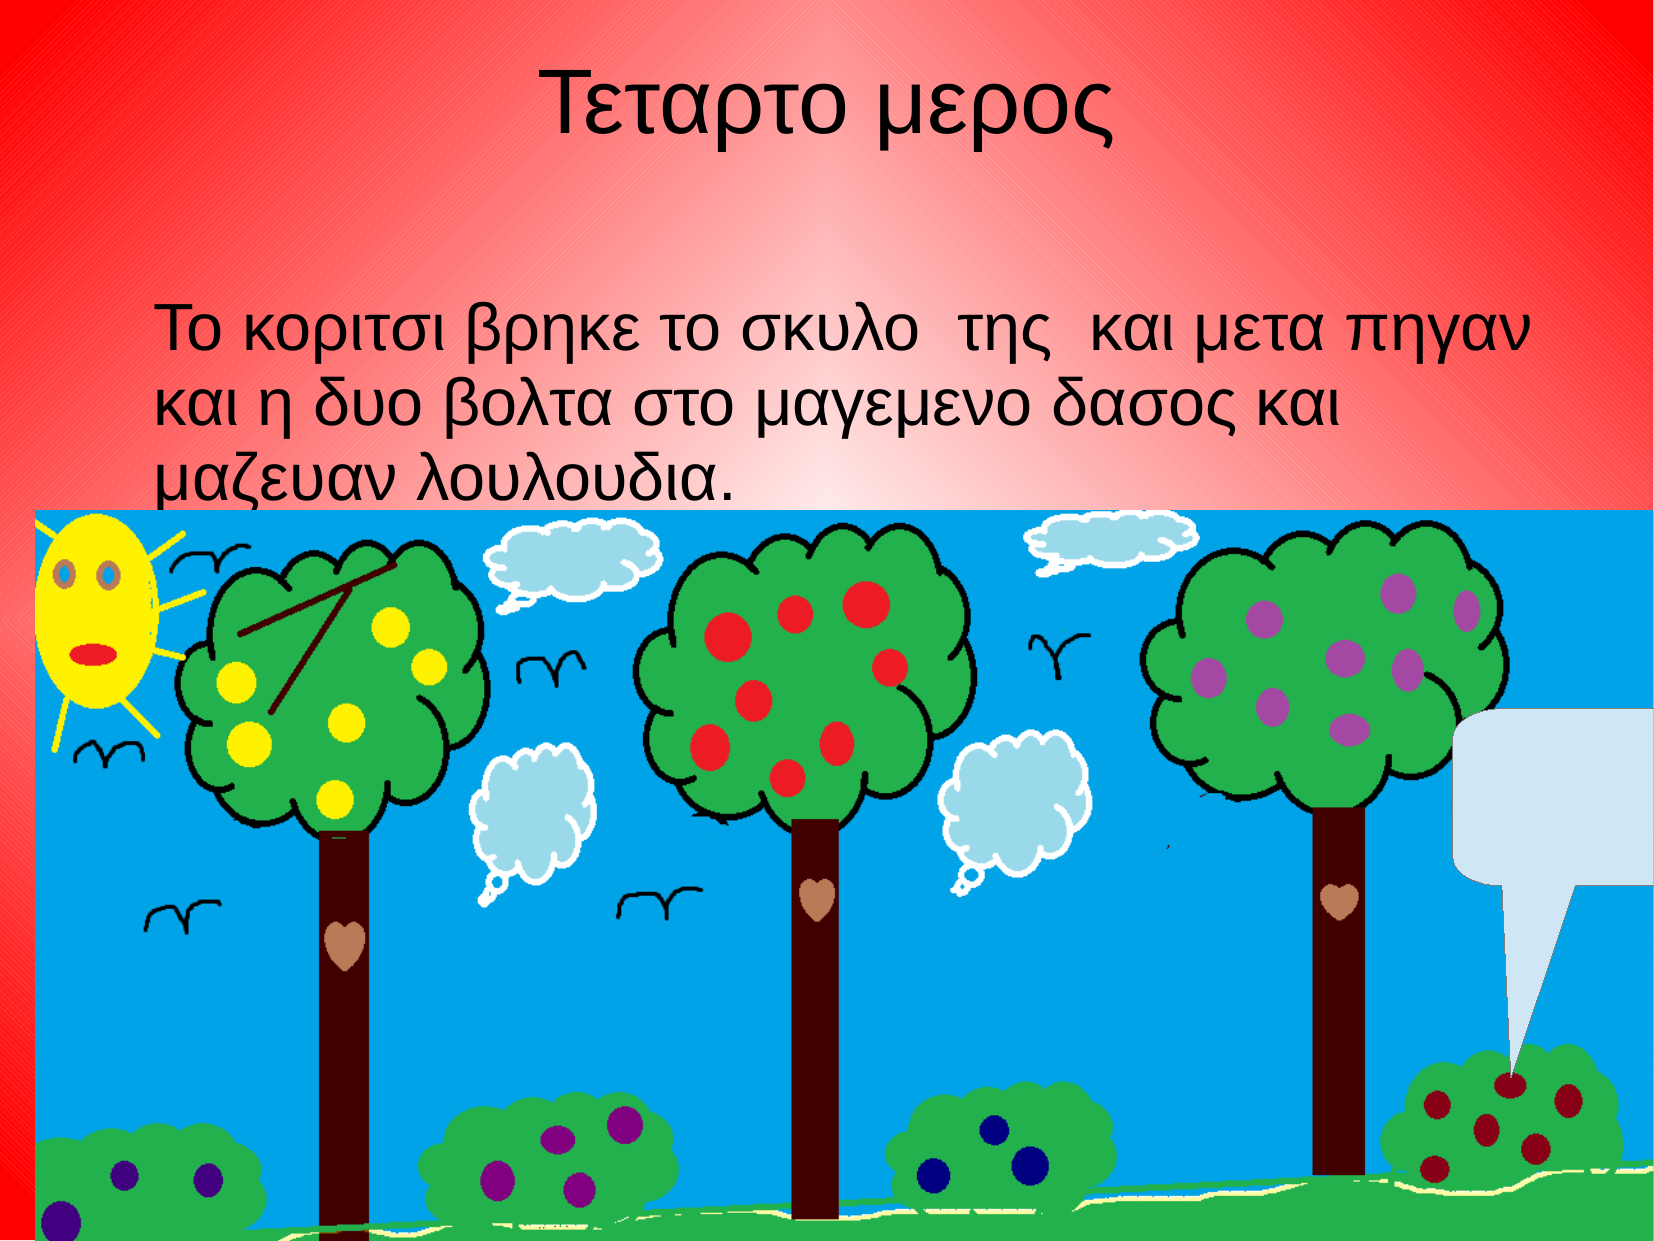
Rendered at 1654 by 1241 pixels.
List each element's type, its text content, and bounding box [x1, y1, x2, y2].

picture [122, 743, 141, 747]
list Το κοριτσι βρηκε το σκυλο της και μετα πηγαν και η δυο βολτα στο μαγεμενο δασος και μαζευαν λουλουδια. [82, 290, 1538, 510]
picture [1024, 510, 1199, 577]
picture [1051, 652, 1060, 679]
picture [571, 652, 579, 657]
picture [628, 893, 660, 898]
picture [103, 758, 108, 767]
text_box [1452, 708, 1654, 1078]
picture [557, 658, 563, 669]
picture [483, 518, 663, 615]
picture [232, 545, 246, 549]
picture [35, 514, 1654, 1241]
picture [215, 560, 220, 571]
picture [469, 743, 596, 907]
picture [1032, 636, 1042, 640]
picture [178, 910, 189, 932]
title Τεταρτο μερος [82, 49, 1571, 257]
picture [938, 730, 1092, 897]
picture [223, 549, 231, 556]
picture [98, 748, 103, 756]
picture [663, 898, 671, 918]
picture [552, 671, 557, 686]
picture [111, 745, 121, 753]
